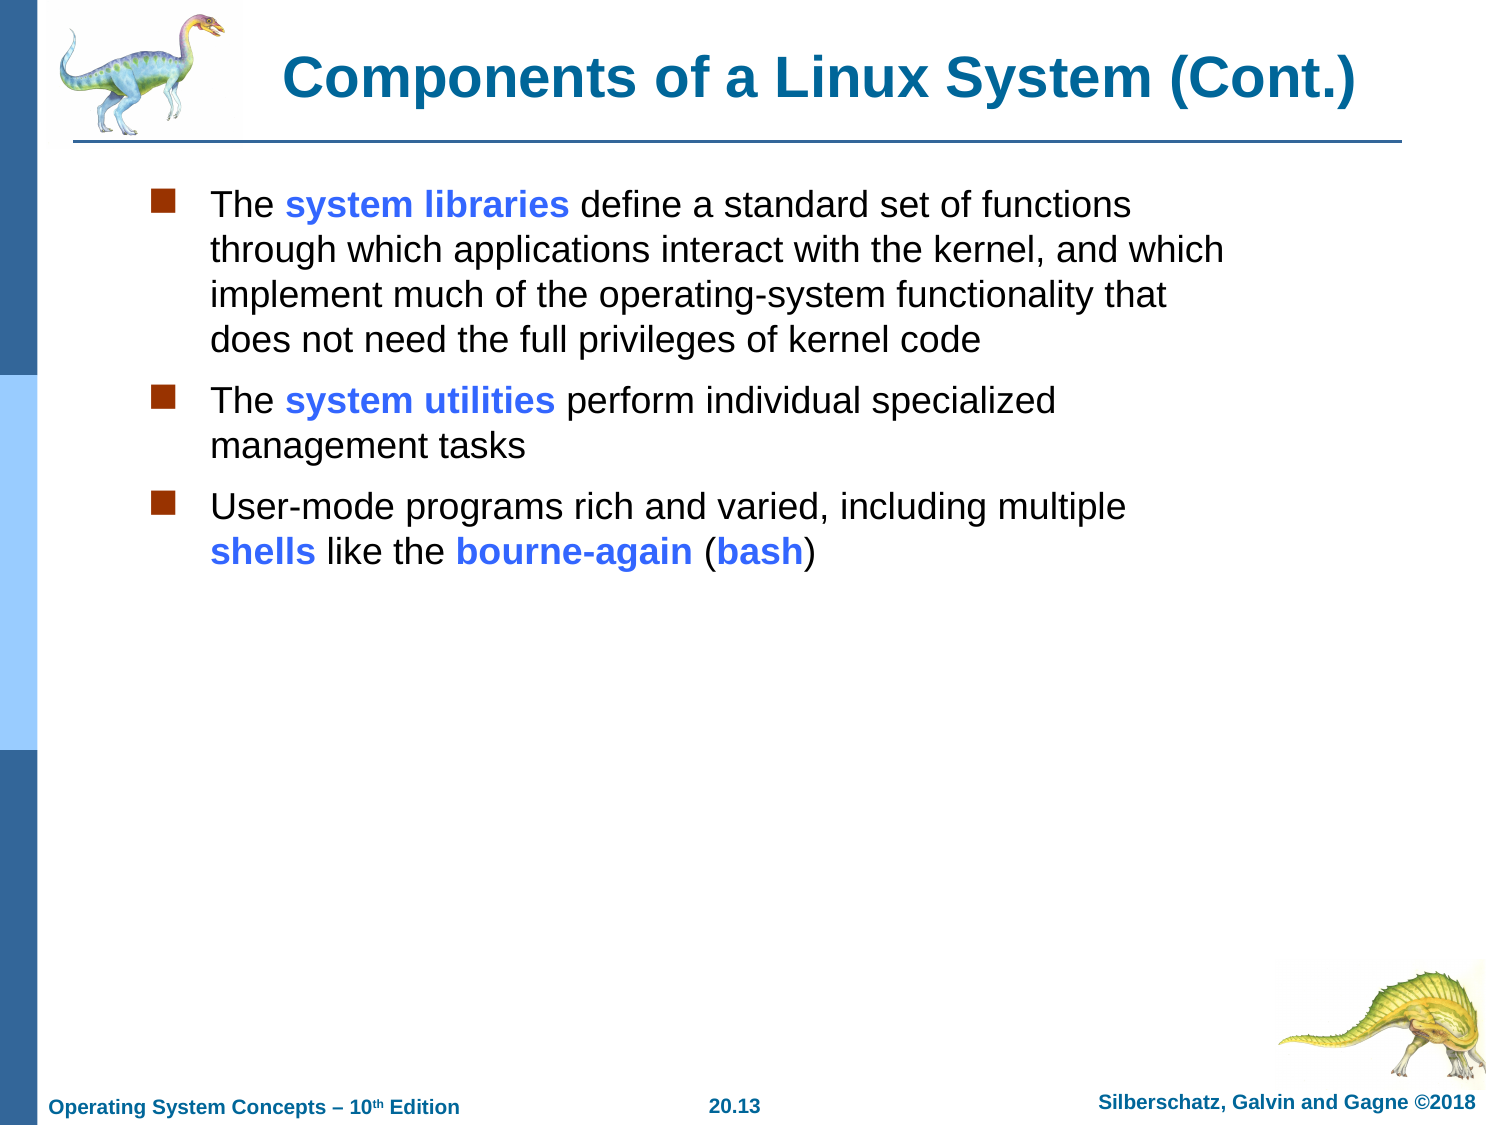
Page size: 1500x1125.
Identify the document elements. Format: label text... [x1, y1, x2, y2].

title Components of a Linux System (Cont.) [186, 9, 1455, 117]
list The system libraries define a standard set of functions through which applications interact with the kernel, and which implement much of the operating-system functionality that does not need the full privileges of kernel code The system utilities perform individual specialized management tasks User-mode programs rich and varied, including multiple shells like the bourne-again (bash) [138, 172, 1246, 937]
picture [46, 0, 243, 149]
picture [1415, 1094, 1423, 1099]
picture [1275, 959, 1486, 1090]
